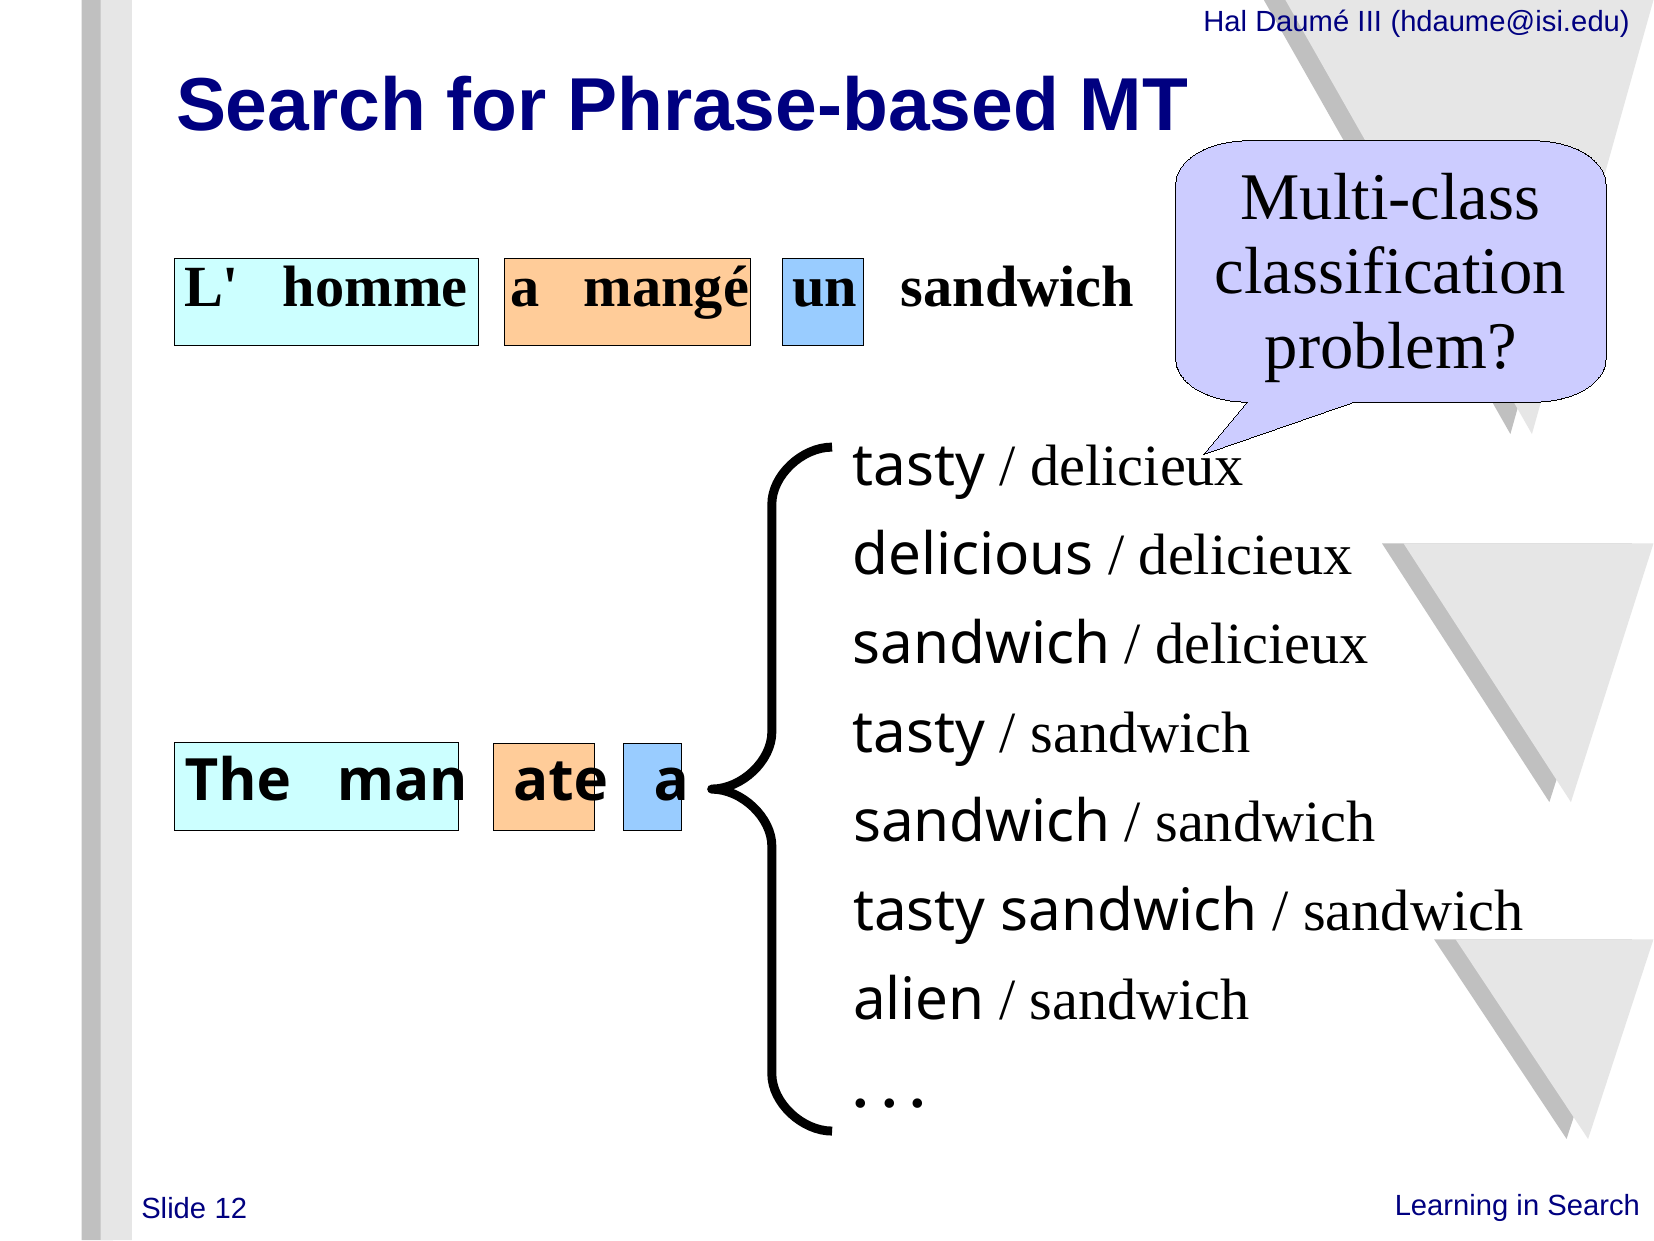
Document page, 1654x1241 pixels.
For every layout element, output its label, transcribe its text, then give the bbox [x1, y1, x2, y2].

text_box sandwich / delicieux [852, 601, 1356, 696]
text_box [493, 827, 595, 831]
text_box [174, 258, 184, 346]
text_box [672, 743, 682, 771]
text_box L' homme a mangé un sandwich délicieux . [184, 254, 1175, 351]
text_box The man ate a [184, 738, 672, 827]
text_box tasty sandwich / sandwich [853, 868, 1503, 963]
text_box tasty / delicieux [852, 423, 1236, 512]
text_box alien / sandwich [853, 957, 1243, 1052]
text_box [623, 796, 682, 831]
text_box [174, 742, 459, 831]
text_box sandwich / sandwich [853, 779, 1363, 868]
title Search for Phrase-based MT [176, 44, 1509, 166]
text_box tasty / sandwich [852, 690, 1243, 785]
text_box Multi-class classification problem? [1175, 140, 1607, 455]
text_box . . . [853, 1055, 926, 1132]
text_box delicious / delicieux [852, 512, 1340, 607]
